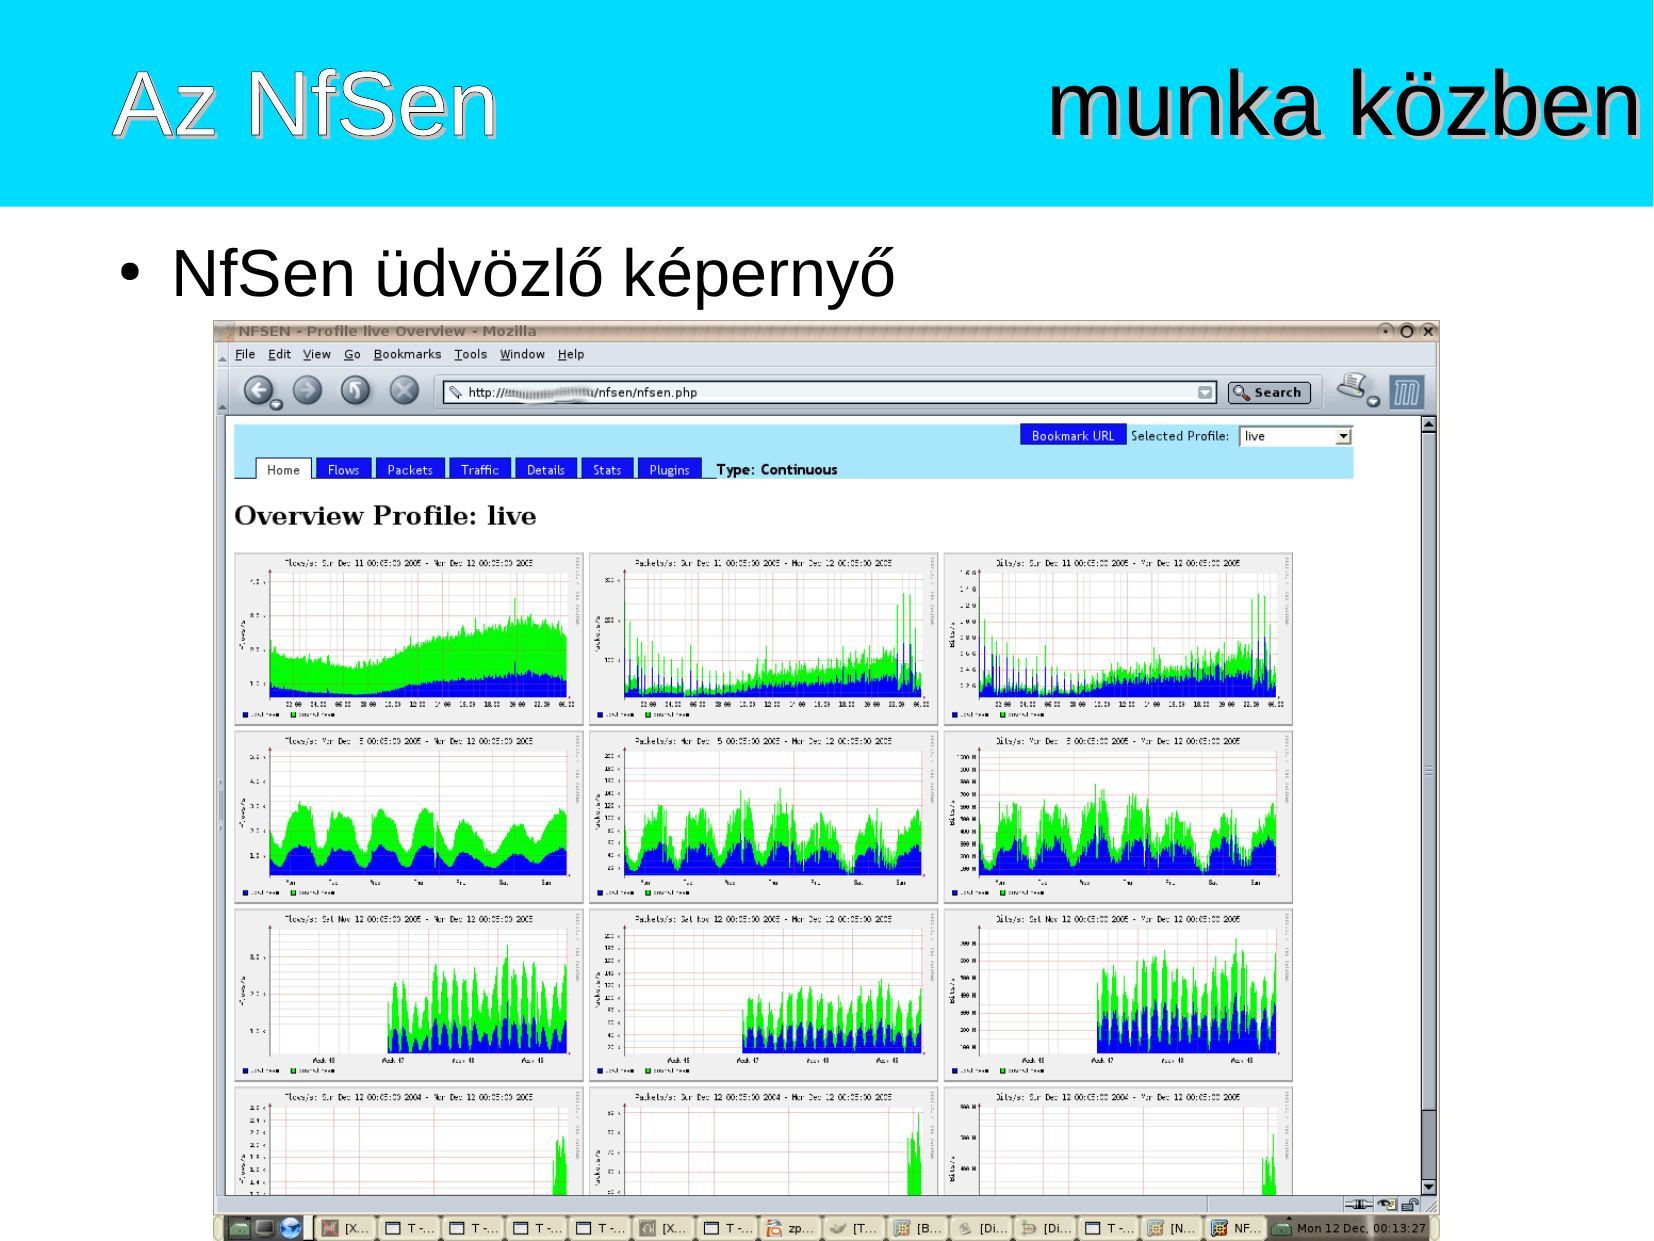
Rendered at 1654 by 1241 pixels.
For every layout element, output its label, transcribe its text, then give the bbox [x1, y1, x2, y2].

list NfSen üdvözlő képernyő [82, 236, 1571, 1109]
picture [213, 320, 1440, 1241]
title Az NfSen munka közben [0, 0, 1654, 207]
